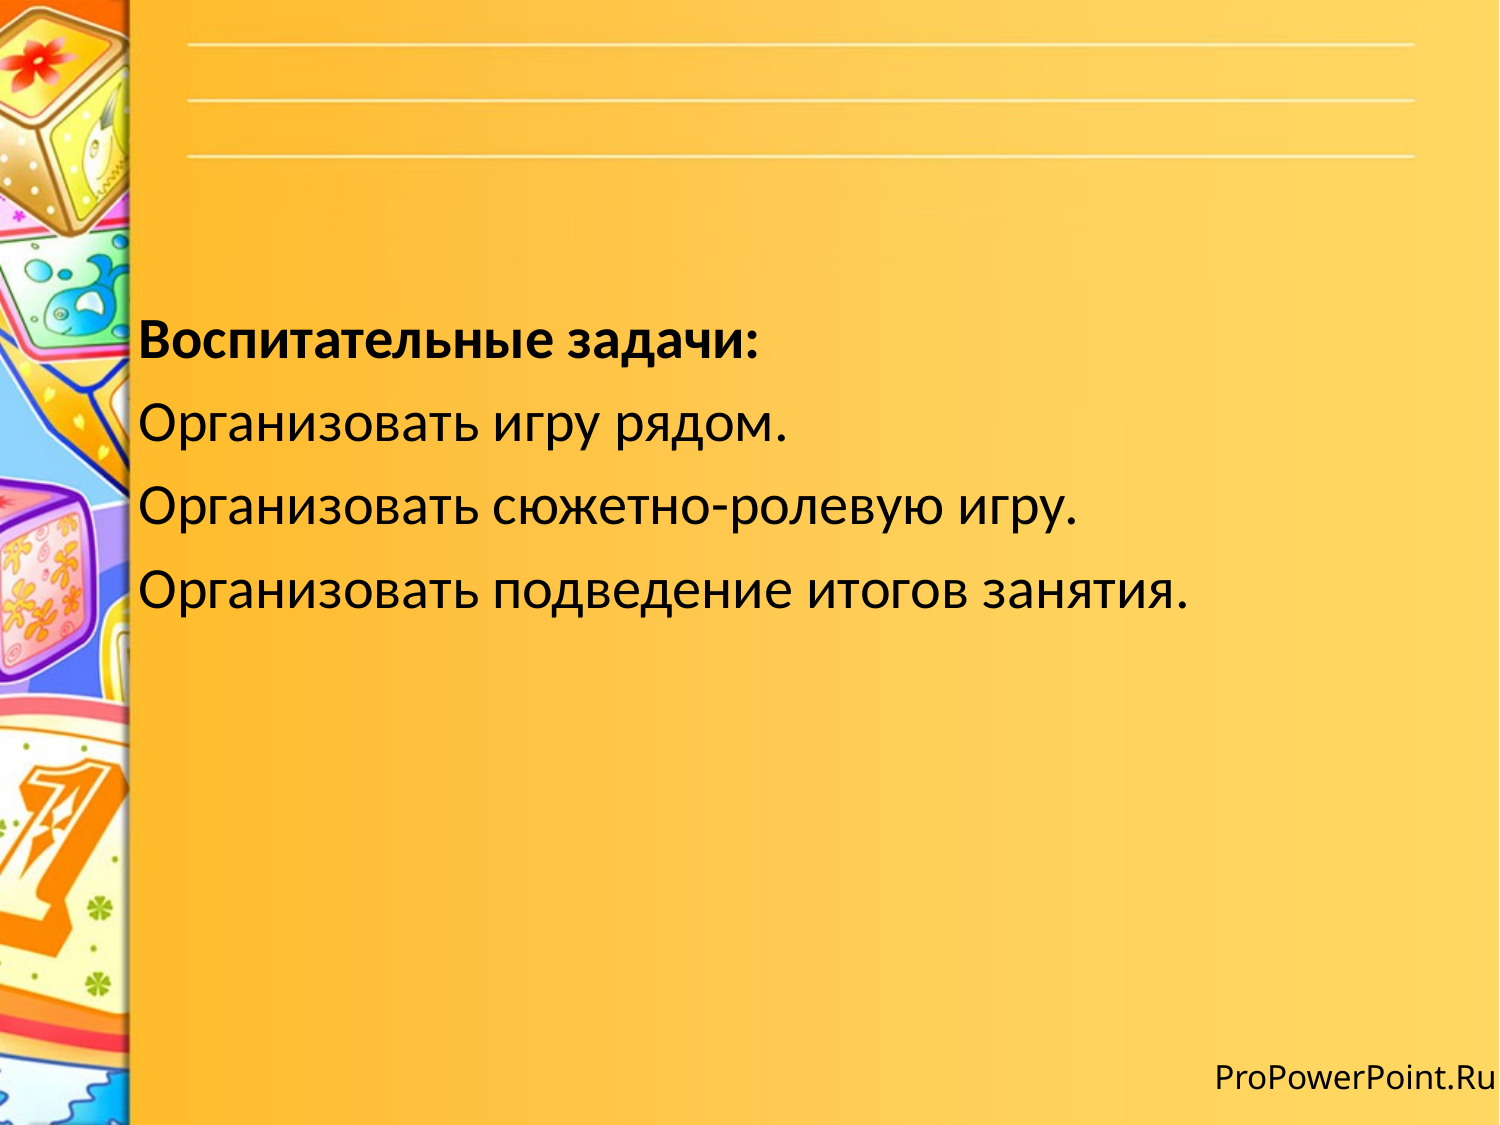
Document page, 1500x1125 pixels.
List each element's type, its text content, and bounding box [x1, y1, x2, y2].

list Воспитательные задачи: Организовать игру рядом. Организовать сюжетно-ролевую игру. Организовать подведение итогов занятия. [123, 42, 1471, 1106]
picture [100, 260, 108, 272]
picture [0, 0, 1499, 1125]
picture [105, 1118, 122, 1125]
